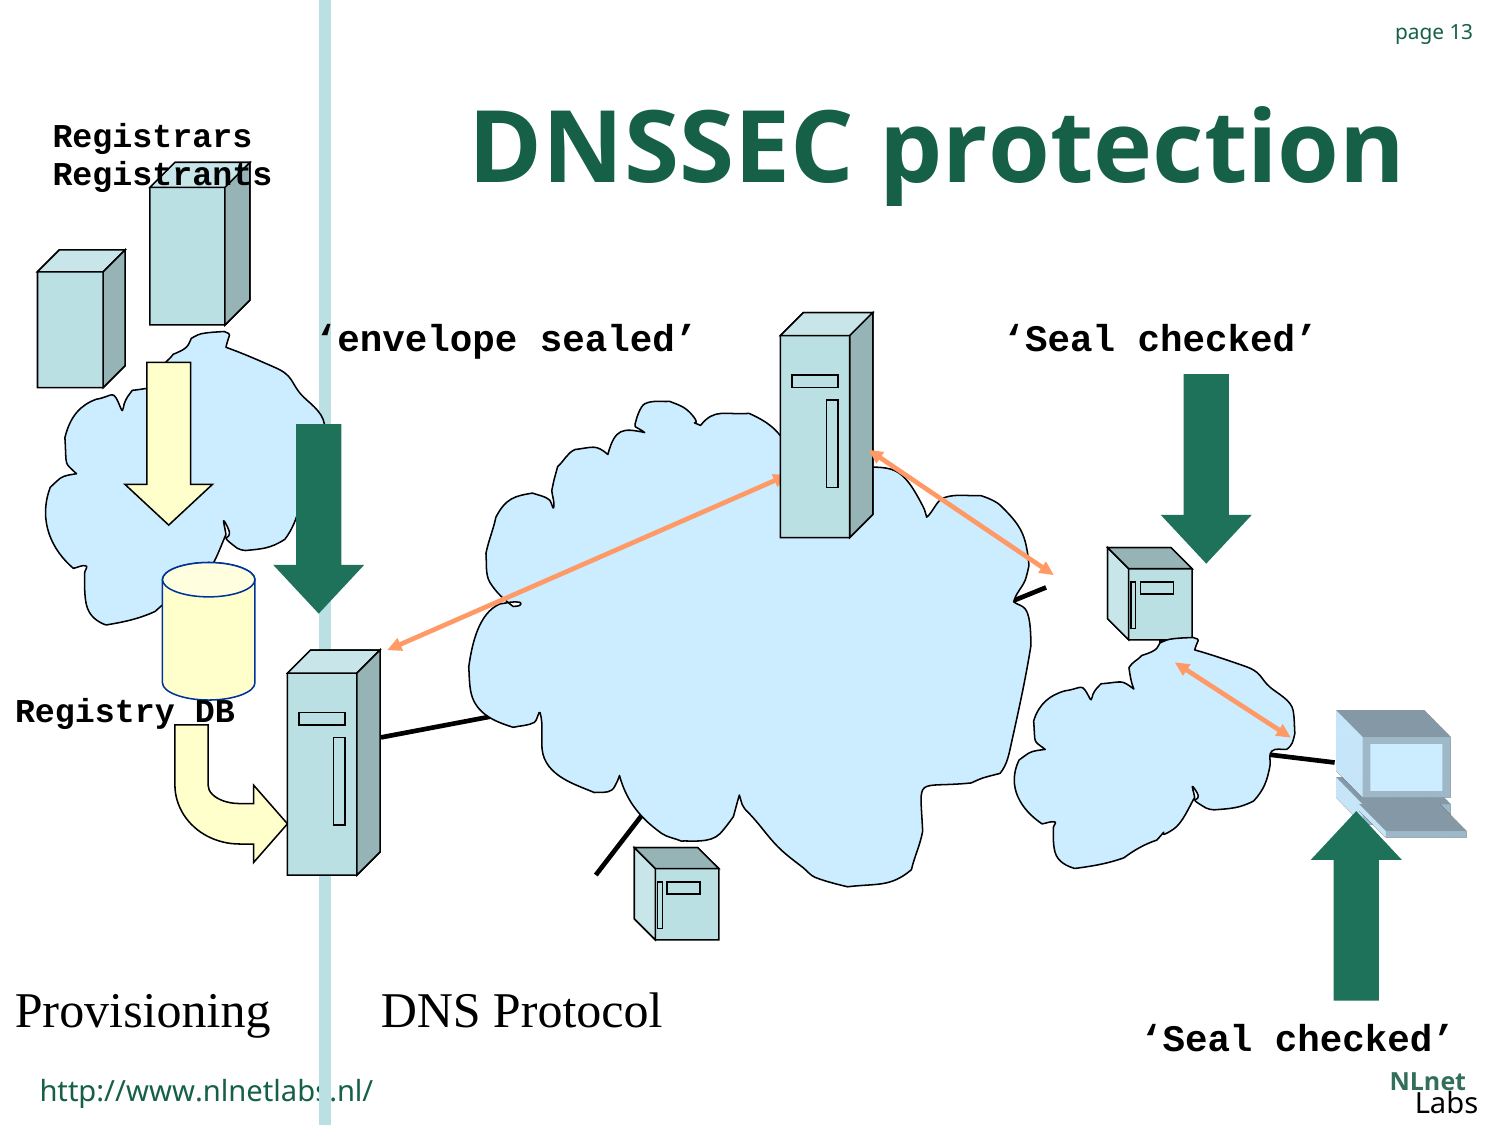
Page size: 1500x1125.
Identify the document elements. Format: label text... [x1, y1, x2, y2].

text_box [45, 331, 363, 691]
text_box [37, 249, 126, 388]
text_box [944, 495, 1028, 554]
text_box [174, 650, 381, 876]
title DNSSEC protection [412, 37, 1463, 251]
text_box Provisioning [0, 974, 286, 1046]
text_box DNS Protocol [366, 974, 751, 1046]
text_box ‘Seal checked’ [1125, 1012, 1470, 1071]
text_box [468, 312, 1031, 887]
text_box [149, 204, 250, 325]
text_box ‘envelope sealed’ [300, 312, 713, 371]
text_box Registry DB [0, 687, 250, 741]
text_box Registrars Registrants [37, 112, 288, 204]
text_box [1312, 710, 1466, 1000]
text_box [1162, 374, 1251, 563]
text_box [1014, 547, 1295, 869]
text_box [634, 847, 719, 940]
text_box ‘Seal checked’ [987, 312, 1333, 371]
